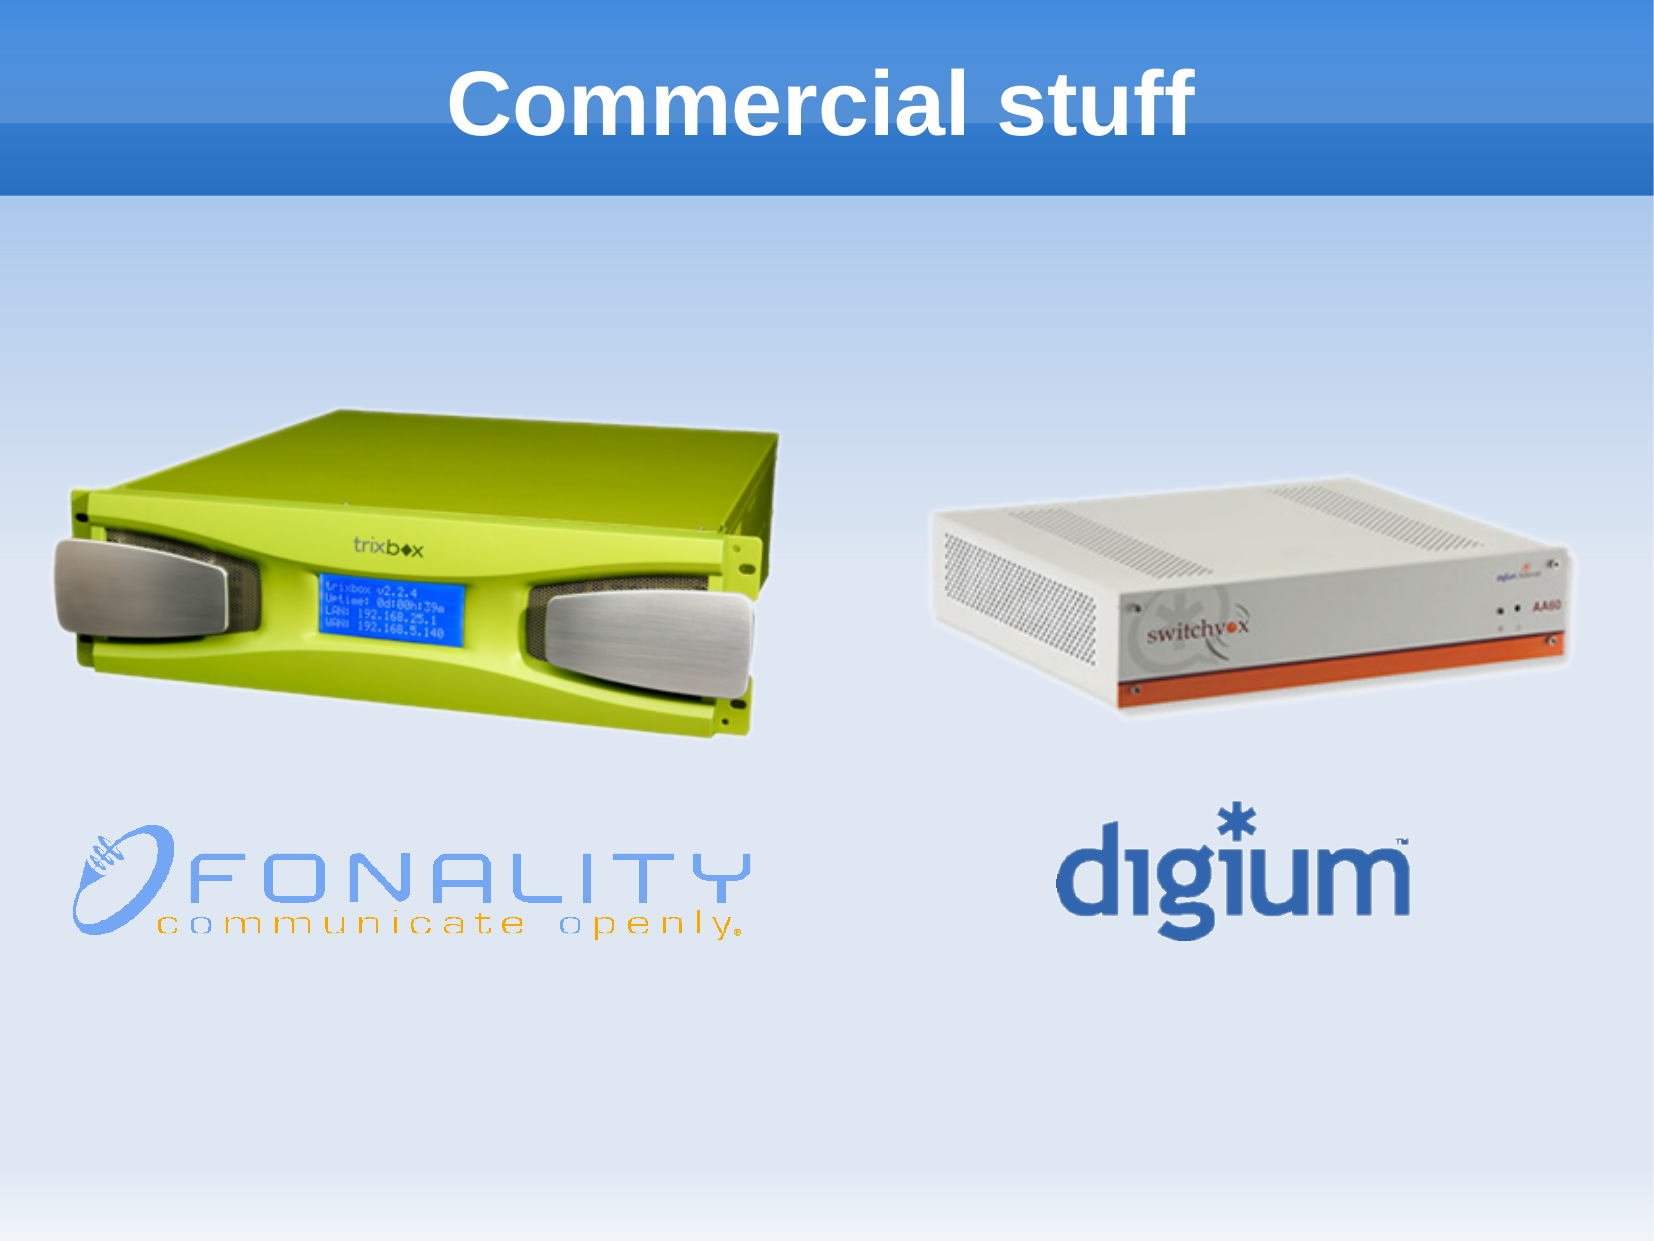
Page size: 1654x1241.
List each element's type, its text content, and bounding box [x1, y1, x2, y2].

picture [0, 0, 1654, 1241]
title Commercial stuff [76, 7, 1565, 200]
